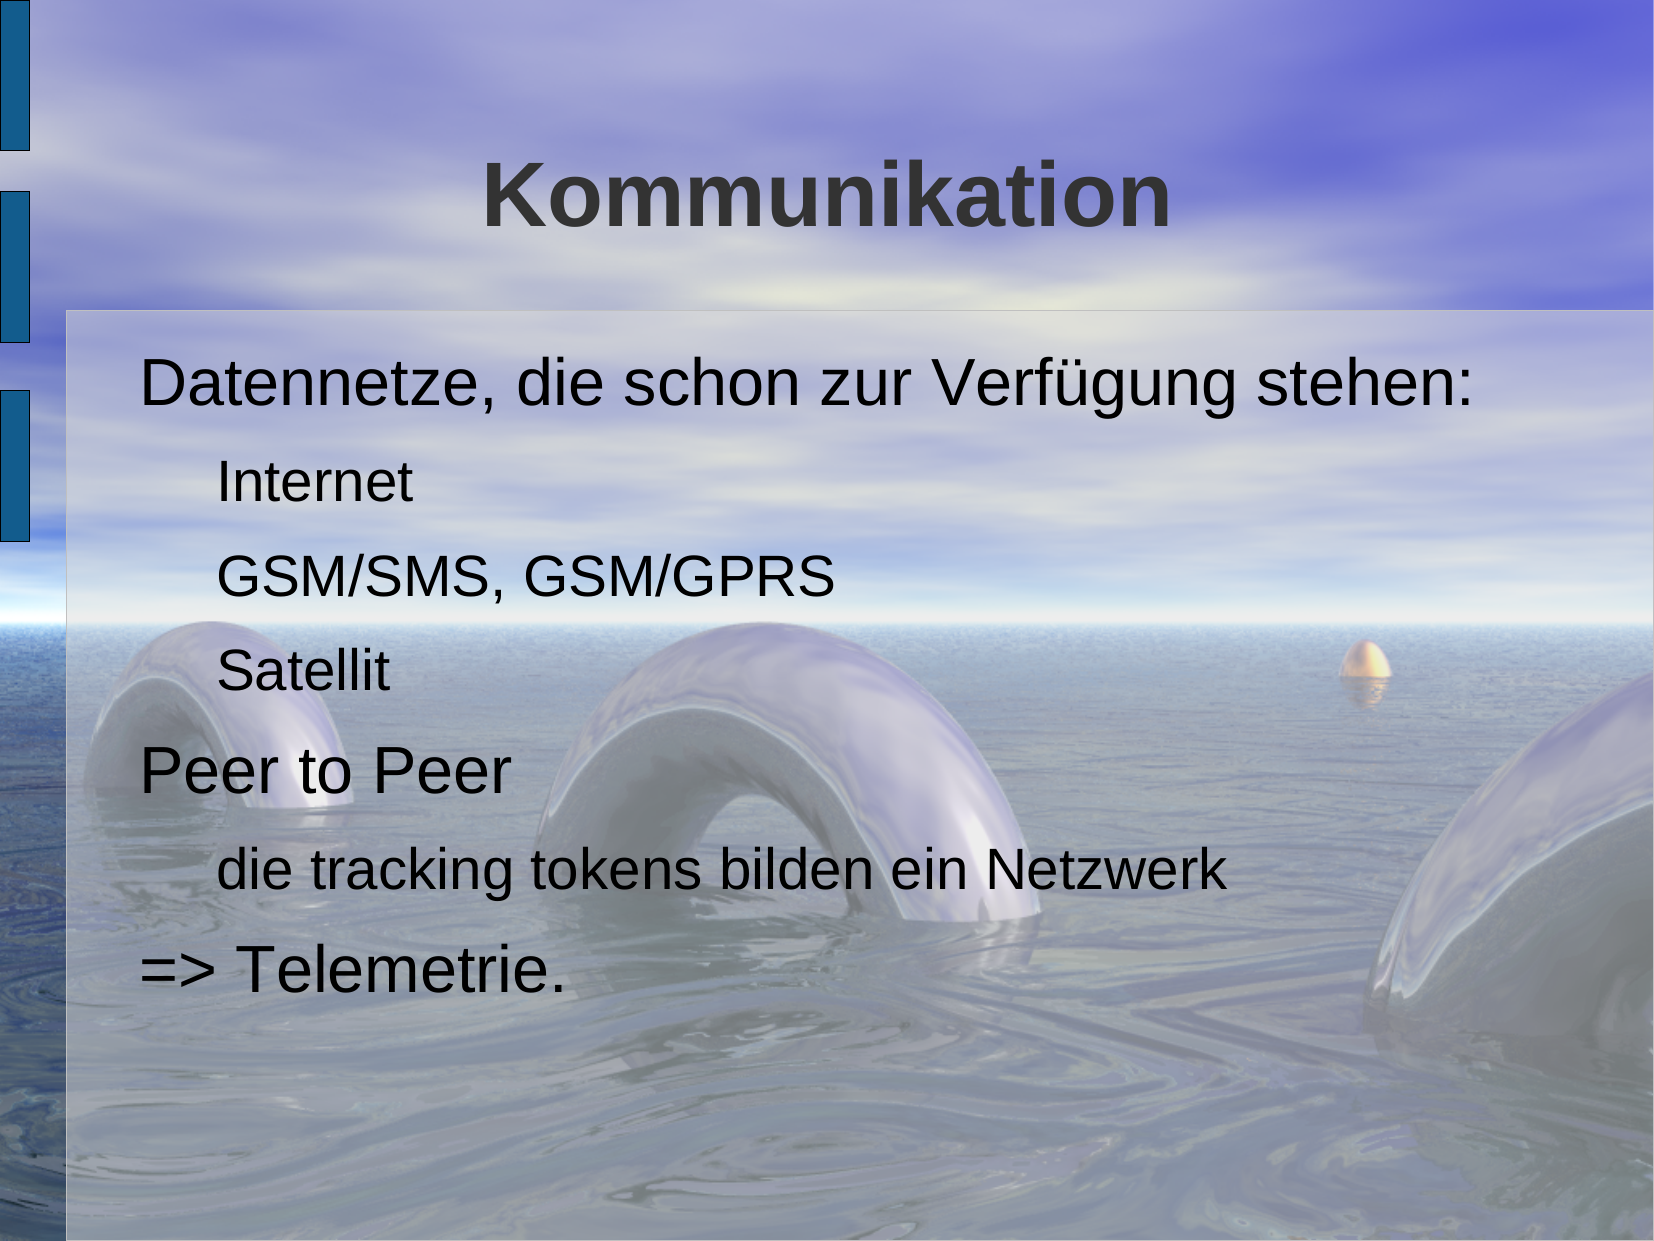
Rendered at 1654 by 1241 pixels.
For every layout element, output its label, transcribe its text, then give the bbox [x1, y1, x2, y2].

picture [0, 0, 1654, 1241]
title Kommunikation [121, 91, 1534, 299]
list Datennetze, die schon zur Verfügung stehen: Internet GSM/SMS, GSM/GPRS Satellit Peer to Peer die tracking tokens bilden ein Netzwerk => Telemetrie. [121, 344, 1534, 1127]
